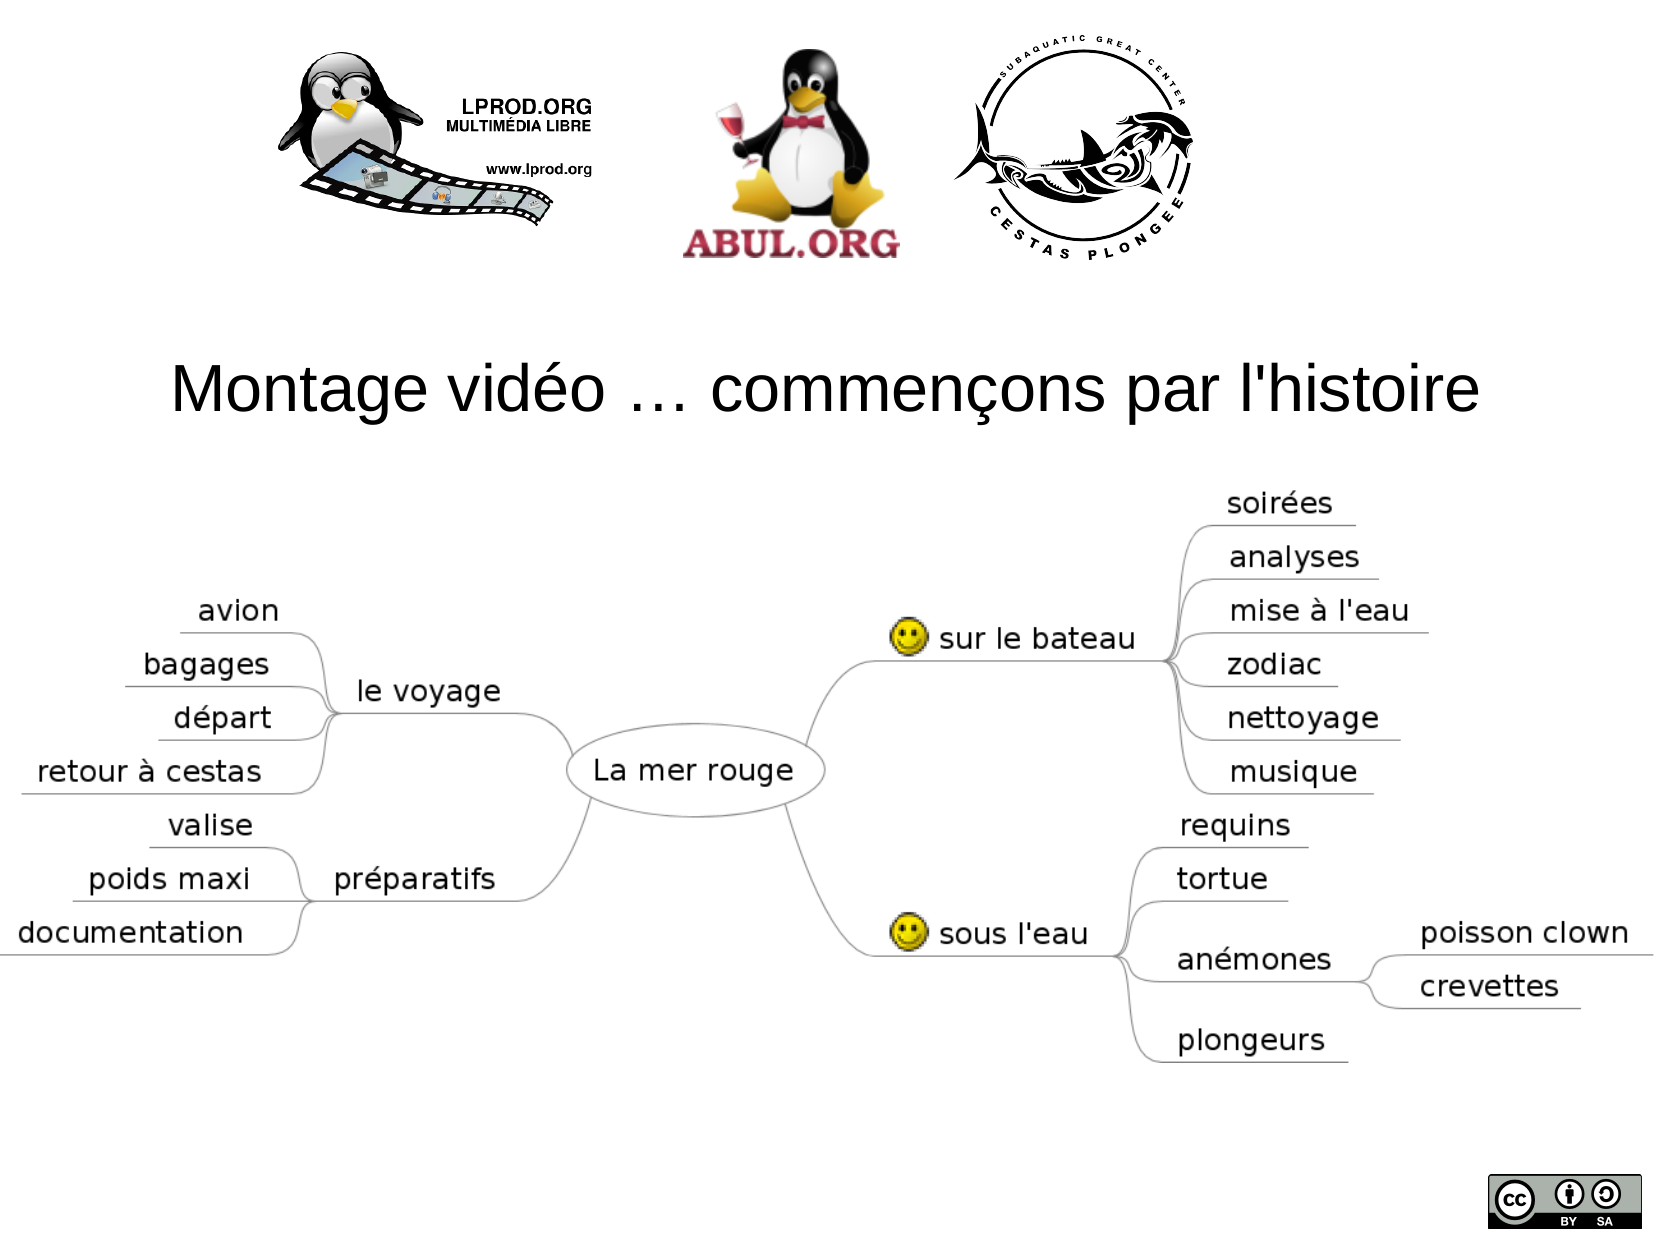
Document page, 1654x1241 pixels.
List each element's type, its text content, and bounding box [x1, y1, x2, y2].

picture [1488, 1174, 1642, 1229]
picture [953, 35, 1193, 260]
subtitle Montage vidéo … commençons par l'histoire [82, 290, 1571, 479]
picture [683, 49, 900, 258]
picture [276, 50, 603, 258]
picture [0, 479, 1654, 1063]
